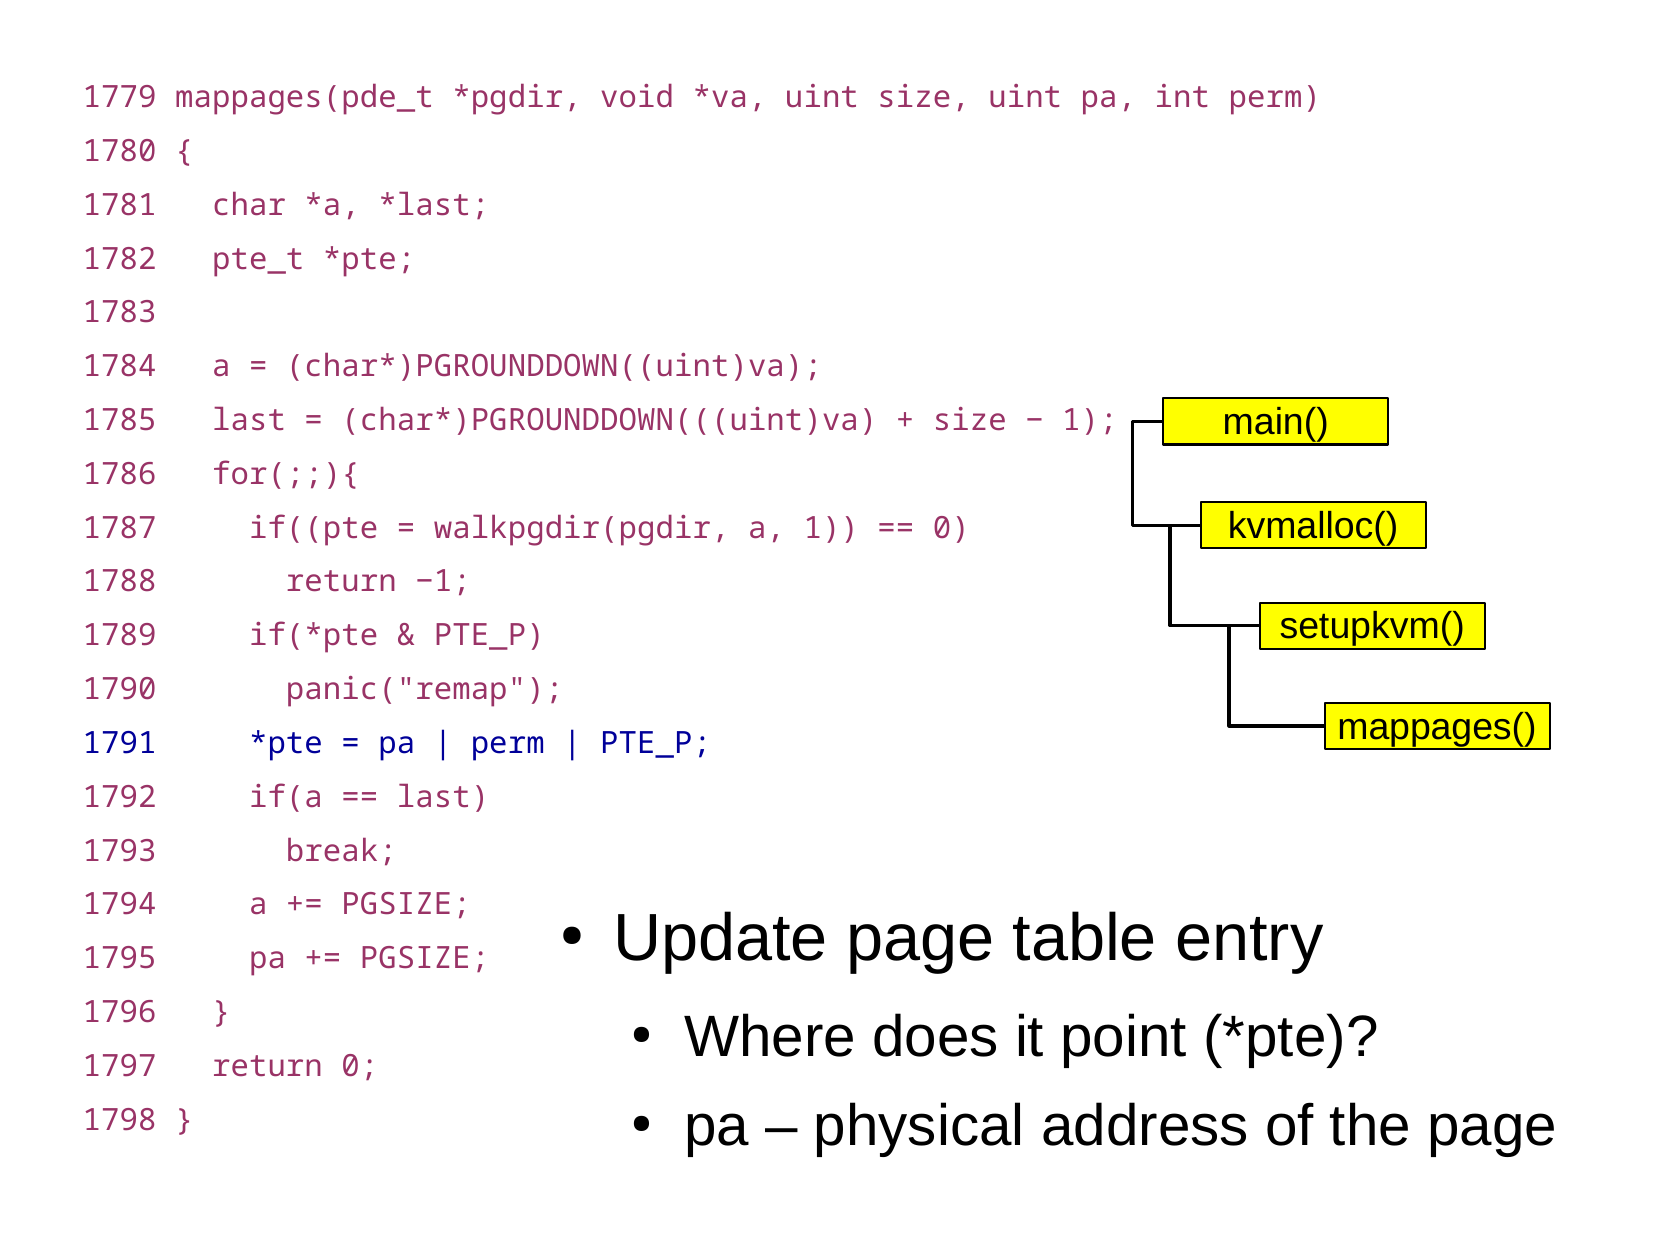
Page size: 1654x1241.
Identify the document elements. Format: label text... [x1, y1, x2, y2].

list Update page table entry Where does it point (*pte)? pa – physical address of the page [542, 900, 1613, 1197]
list 1779 mappages(pde_t *pgdir, void *va, uint size, uint pa, int perm) 1780 { 1781 char *a, *last; 1782 pte_t *pte; 1783 1784 a = (char*)PGROUNDDOWN((uint)va); 1785 last = (char*)PGROUNDDOWN(((uint)va) + size − 1); 1786 for(;;){ 1787 if((pte = walkpgdir(pgdir, a, 1)) == 0) 1788 return −1; 1789 if(*pte & PTE_P) 1790 panic("remap"); 1791 *pte = pa | perm | PTE_P; 1792 if(a == last) 1793 break; 1794 a += PGSIZE; 1795 pa += PGSIZE; 1796 } 1797 return 0; 1798 } [82, 75, 1571, 1163]
text_box setupkvm() [1259, 602, 1485, 649]
text_box main() [1163, 398, 1389, 445]
text_box kvmalloc() [1200, 502, 1426, 549]
text_box mappages() [1324, 702, 1550, 750]
